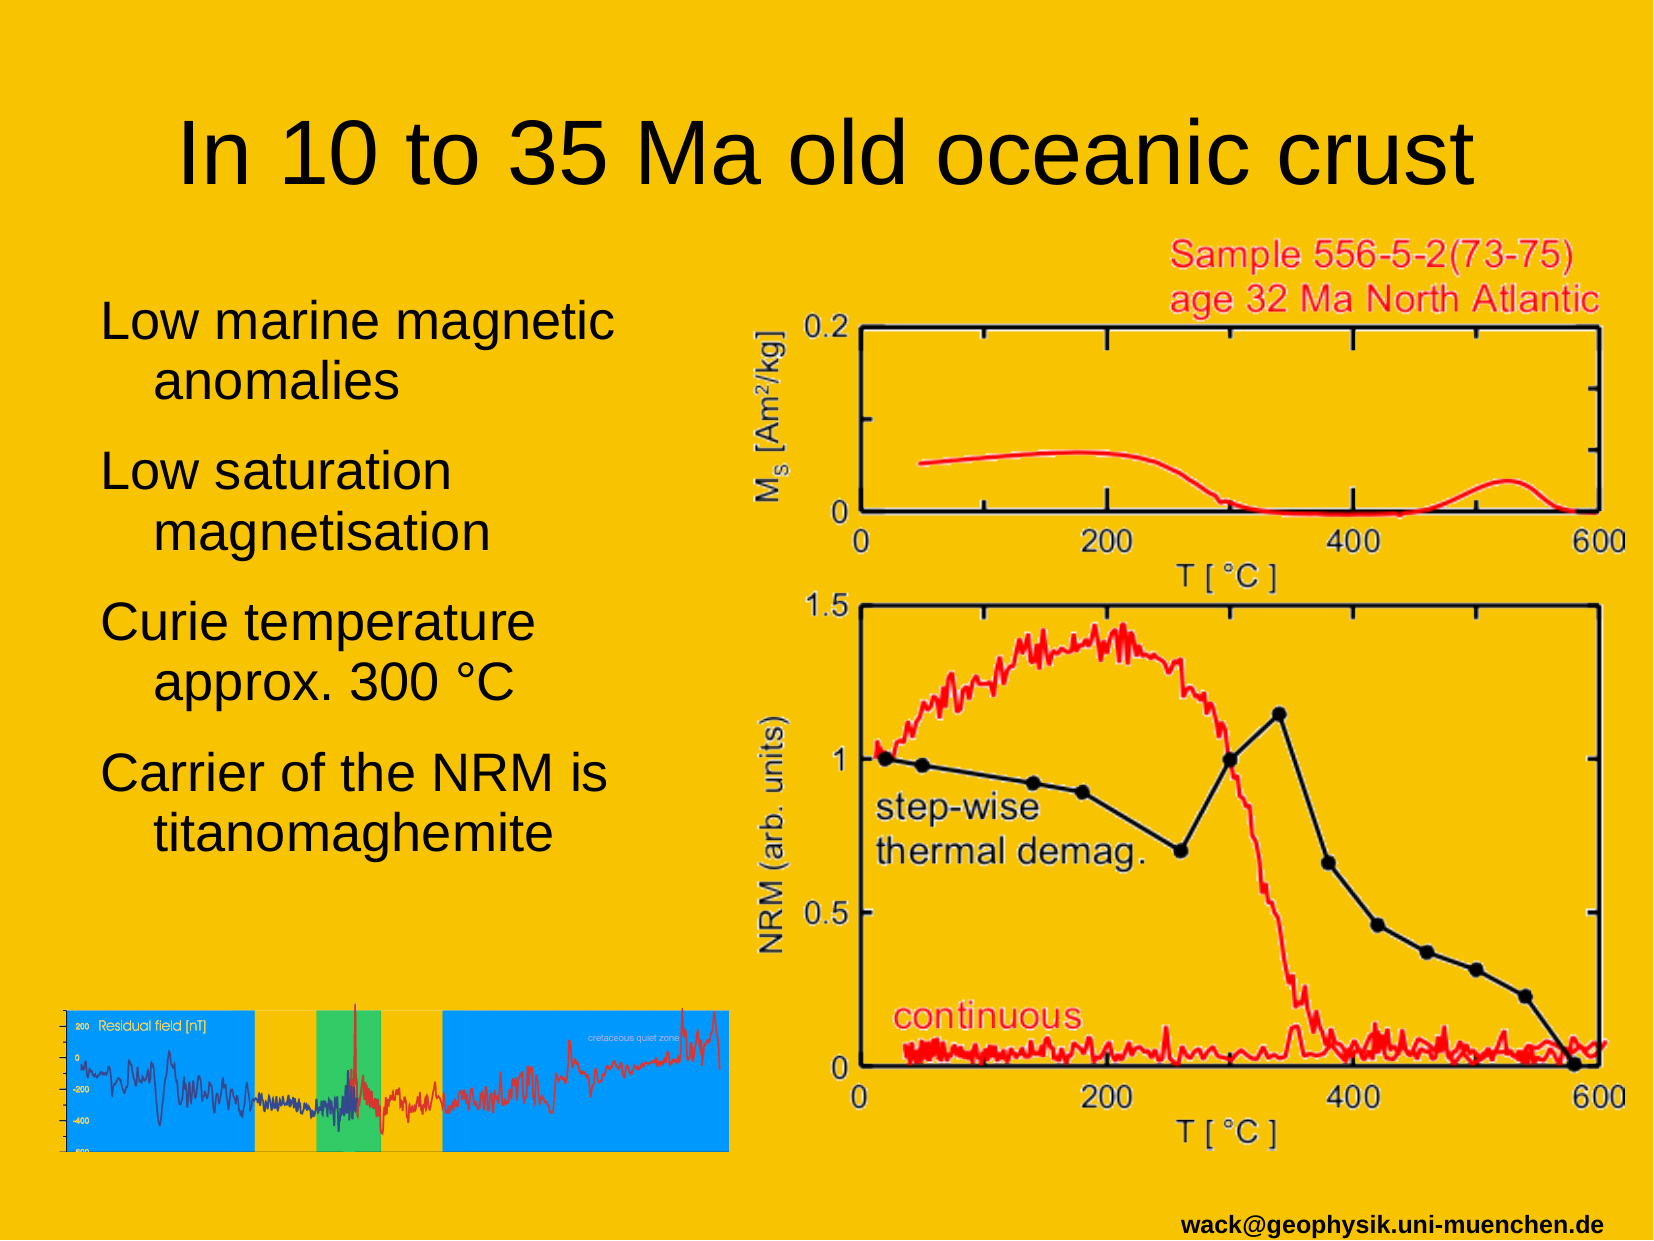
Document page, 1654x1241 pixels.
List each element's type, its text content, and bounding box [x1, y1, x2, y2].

title In 10 to 35 Ma old oceanic crust [82, 49, 1571, 257]
picture [750, 233, 1625, 1151]
list Low marine magnetic anomalies Low saturation magnetisation Curie temperature approx. 300 °C Carrier of the NRM is titanomaghemite [82, 290, 650, 945]
picture [59, 1003, 729, 1152]
